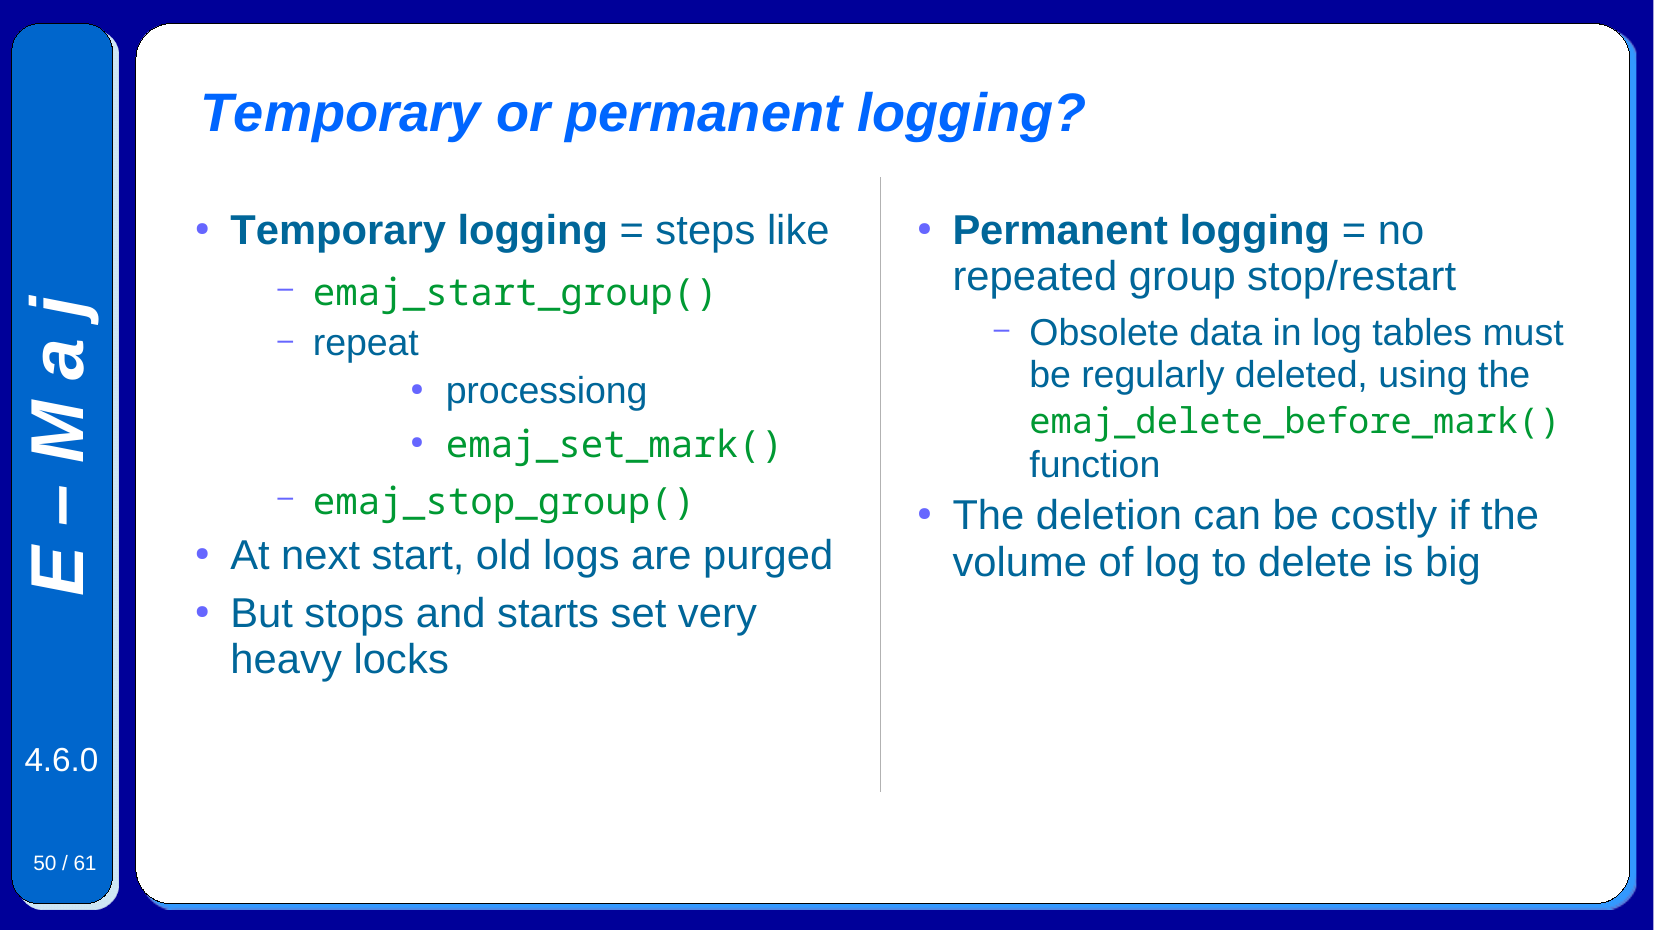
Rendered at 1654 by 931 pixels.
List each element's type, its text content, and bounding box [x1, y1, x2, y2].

title Temporary or permanent logging? [200, 34, 1575, 191]
list Permanent logging = no repeated group stop/restart Obsolete data in log tables must be regularly deleted, using the emaj_delete_before_mark() function The deletion can be costly if the volume of log to delete is big [899, 206, 1588, 827]
list Temporary logging = steps like emaj_start_group() repeat processiong emaj_set_mark() emaj_stop_group() At next start, old logs are purged But stops and starts set very heavy locks [177, 206, 865, 827]
